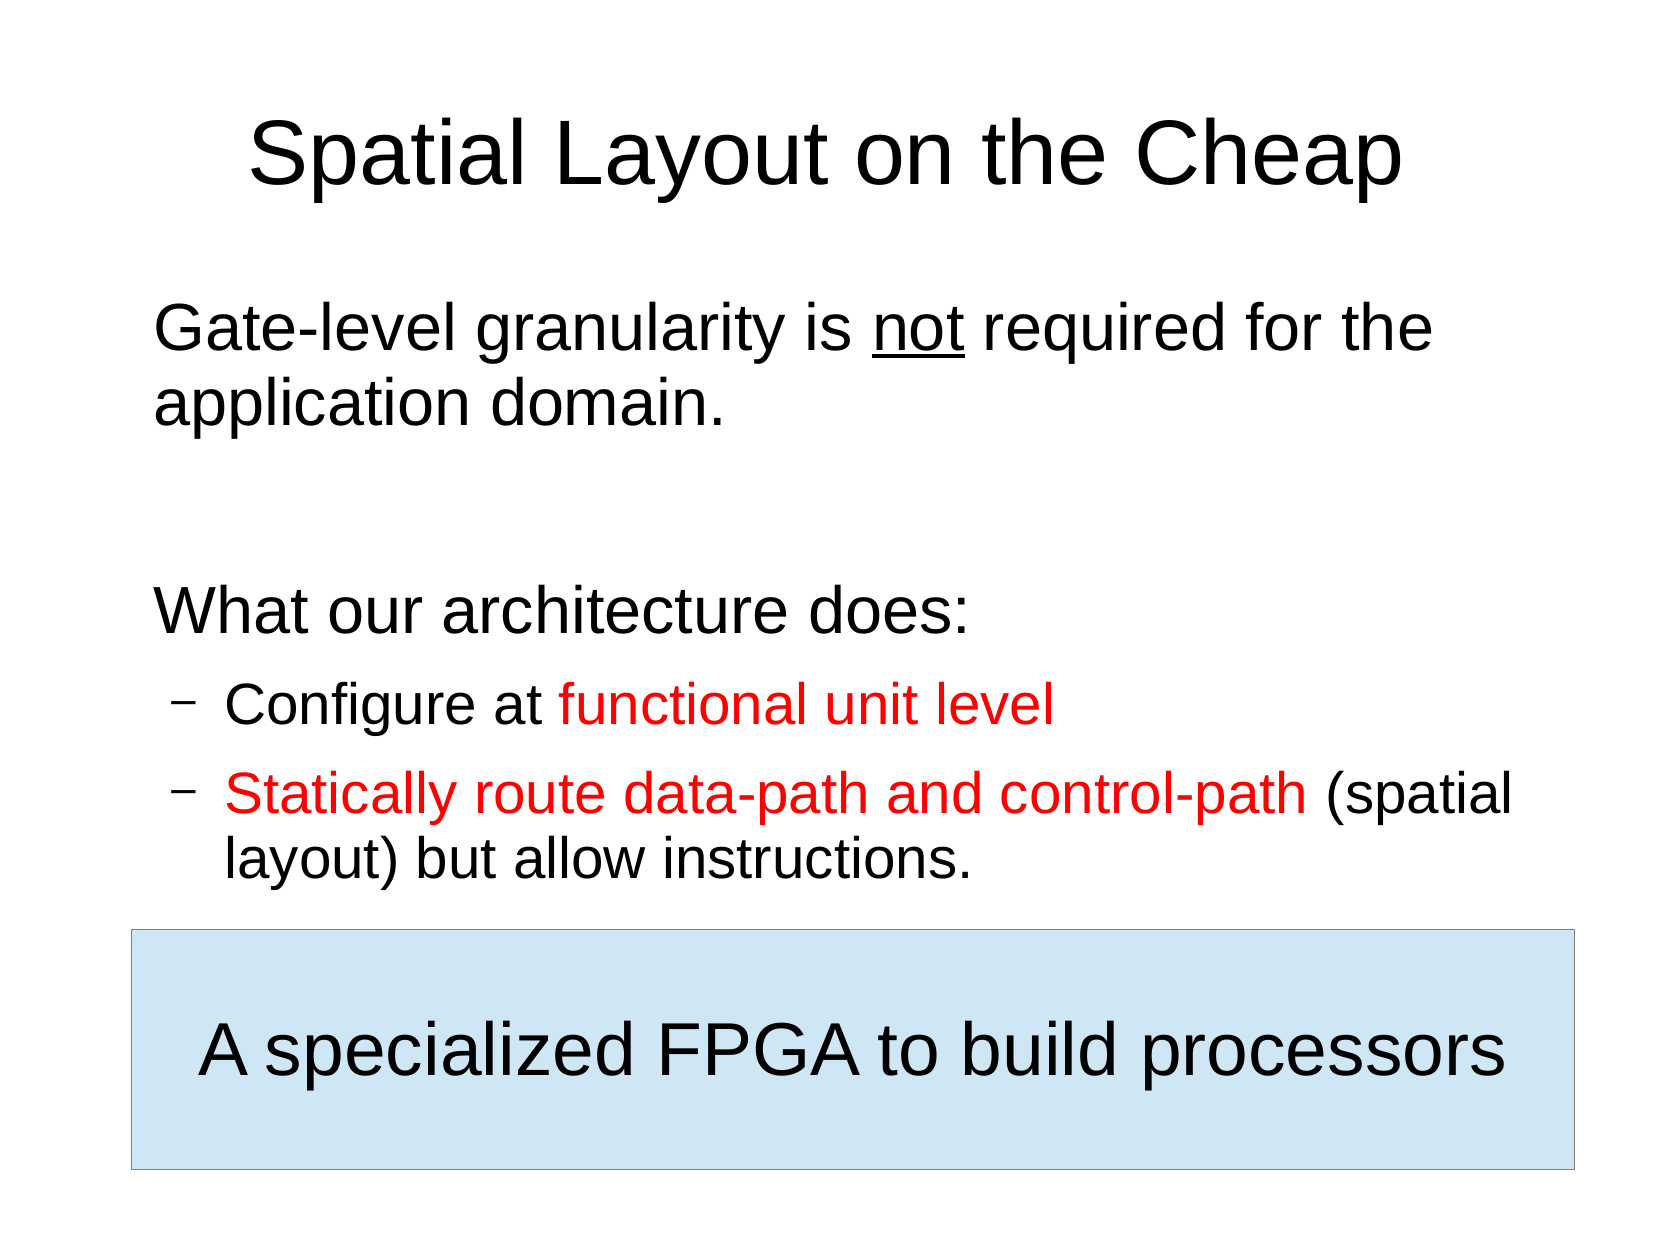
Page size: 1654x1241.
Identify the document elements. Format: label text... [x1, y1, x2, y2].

text_box A specialized FPGA to build processors [131, 929, 1575, 1170]
list Gate-level granularity is not required for the application domain. What our architecture does: Configure at functional unit level Statically route data-path and control-path (spatial layout) but allow instructions. [82, 290, 1538, 1010]
title Spatial Layout on the Cheap [82, 49, 1571, 257]
